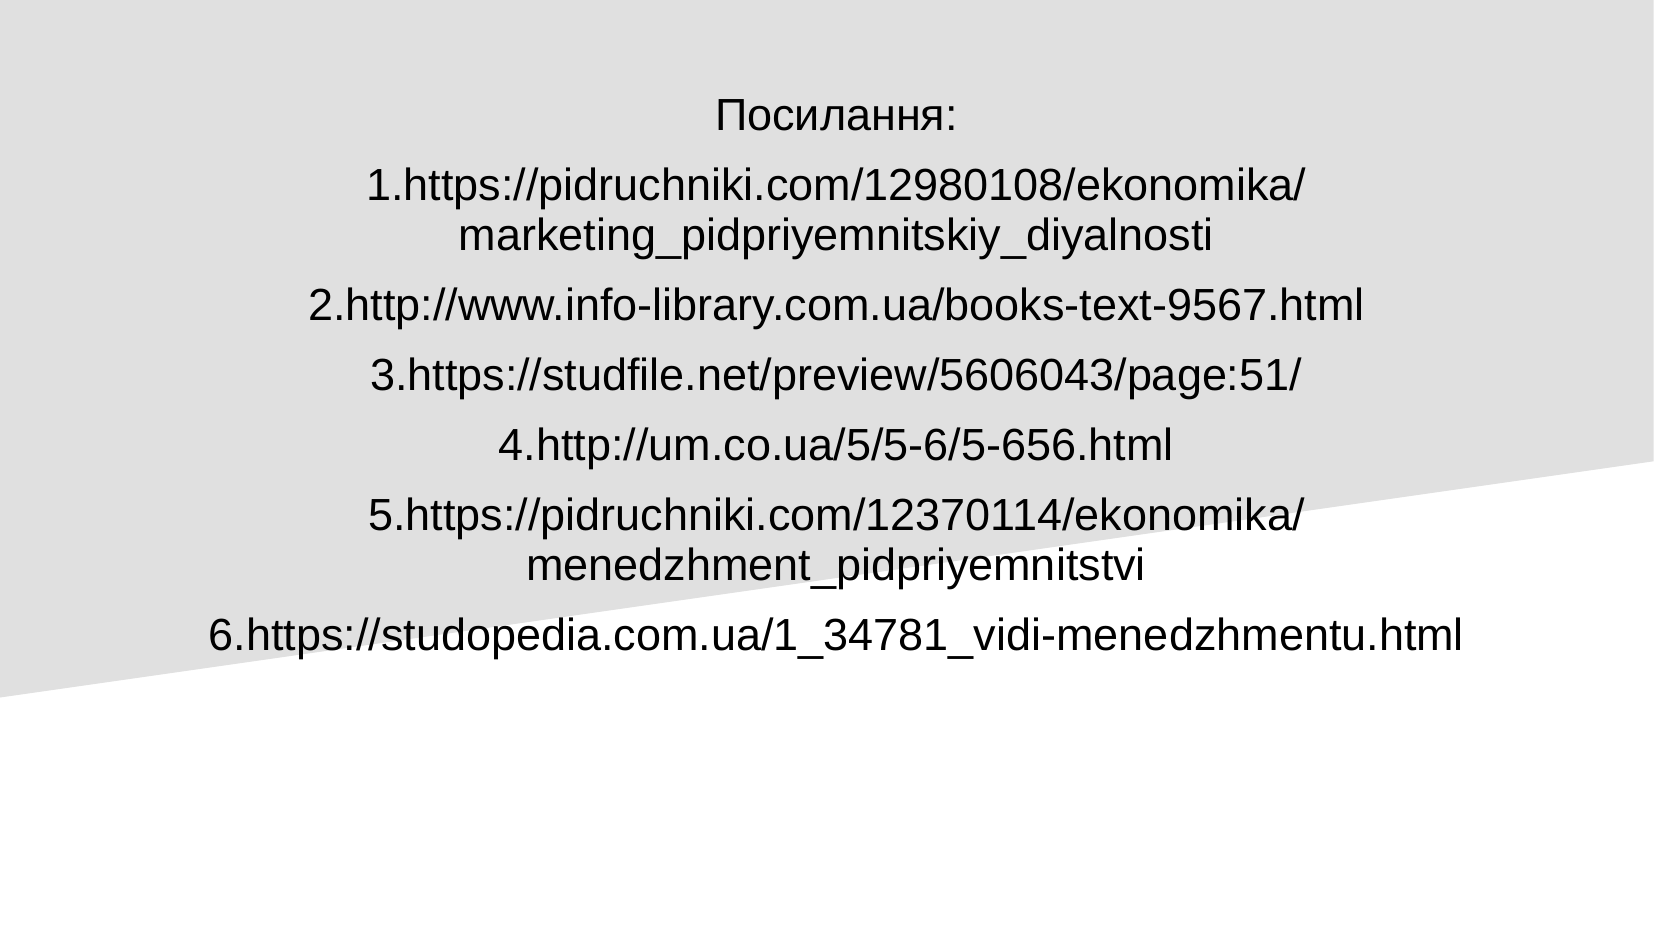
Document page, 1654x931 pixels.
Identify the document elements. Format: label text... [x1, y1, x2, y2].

list Посилання: 1.https://pidruchniki.com/12980108/ekonomika/marketing_pidpriyemnitskiy_diyalnosti 2.http://www.info-library.com.ua/books-text-9567.html 3.https://studfile.net/preview/5606043/page:51/ 4.http://um.co.ua/5/5-6/5-656.html 5.https://pidruchniki.com/12370114/ekonomika/menedzhment_pidpriyemnitstvi 6.https://studopedia.com.ua/1_34781_vidi-menedzhmentu.html [86, 90, 1531, 663]
